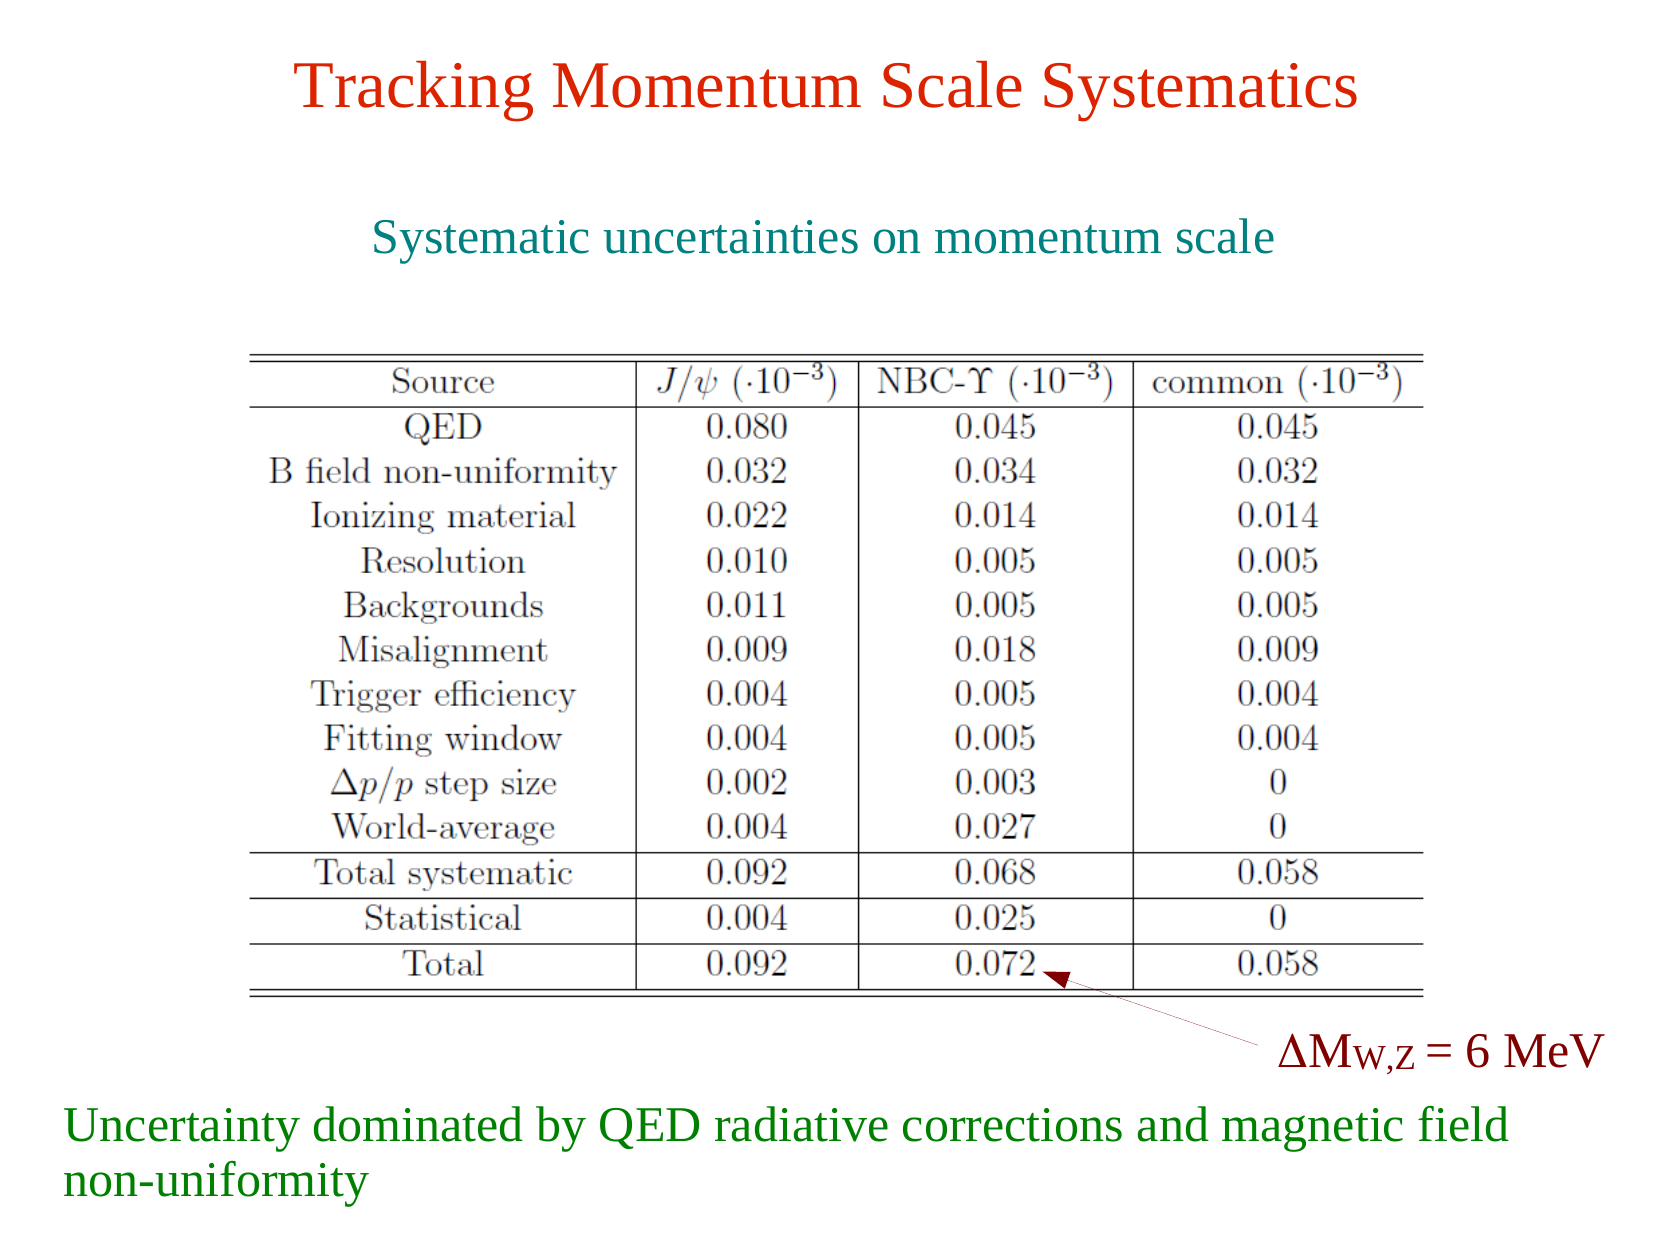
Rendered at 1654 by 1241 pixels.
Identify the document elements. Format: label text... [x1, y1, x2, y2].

text_box Uncertainty dominated by QED radiative corrections and magnetic field non-uniformity [63, 1096, 1509, 1218]
title Tracking Momentum Scale Systematics [121, 32, 1534, 139]
text_box Systematic uncertainties on momentum scale [371, 208, 1346, 265]
text_box ΔMW,Z = 6 MeV [1100, 1022, 1640, 1100]
picture [223, 318, 1453, 1020]
